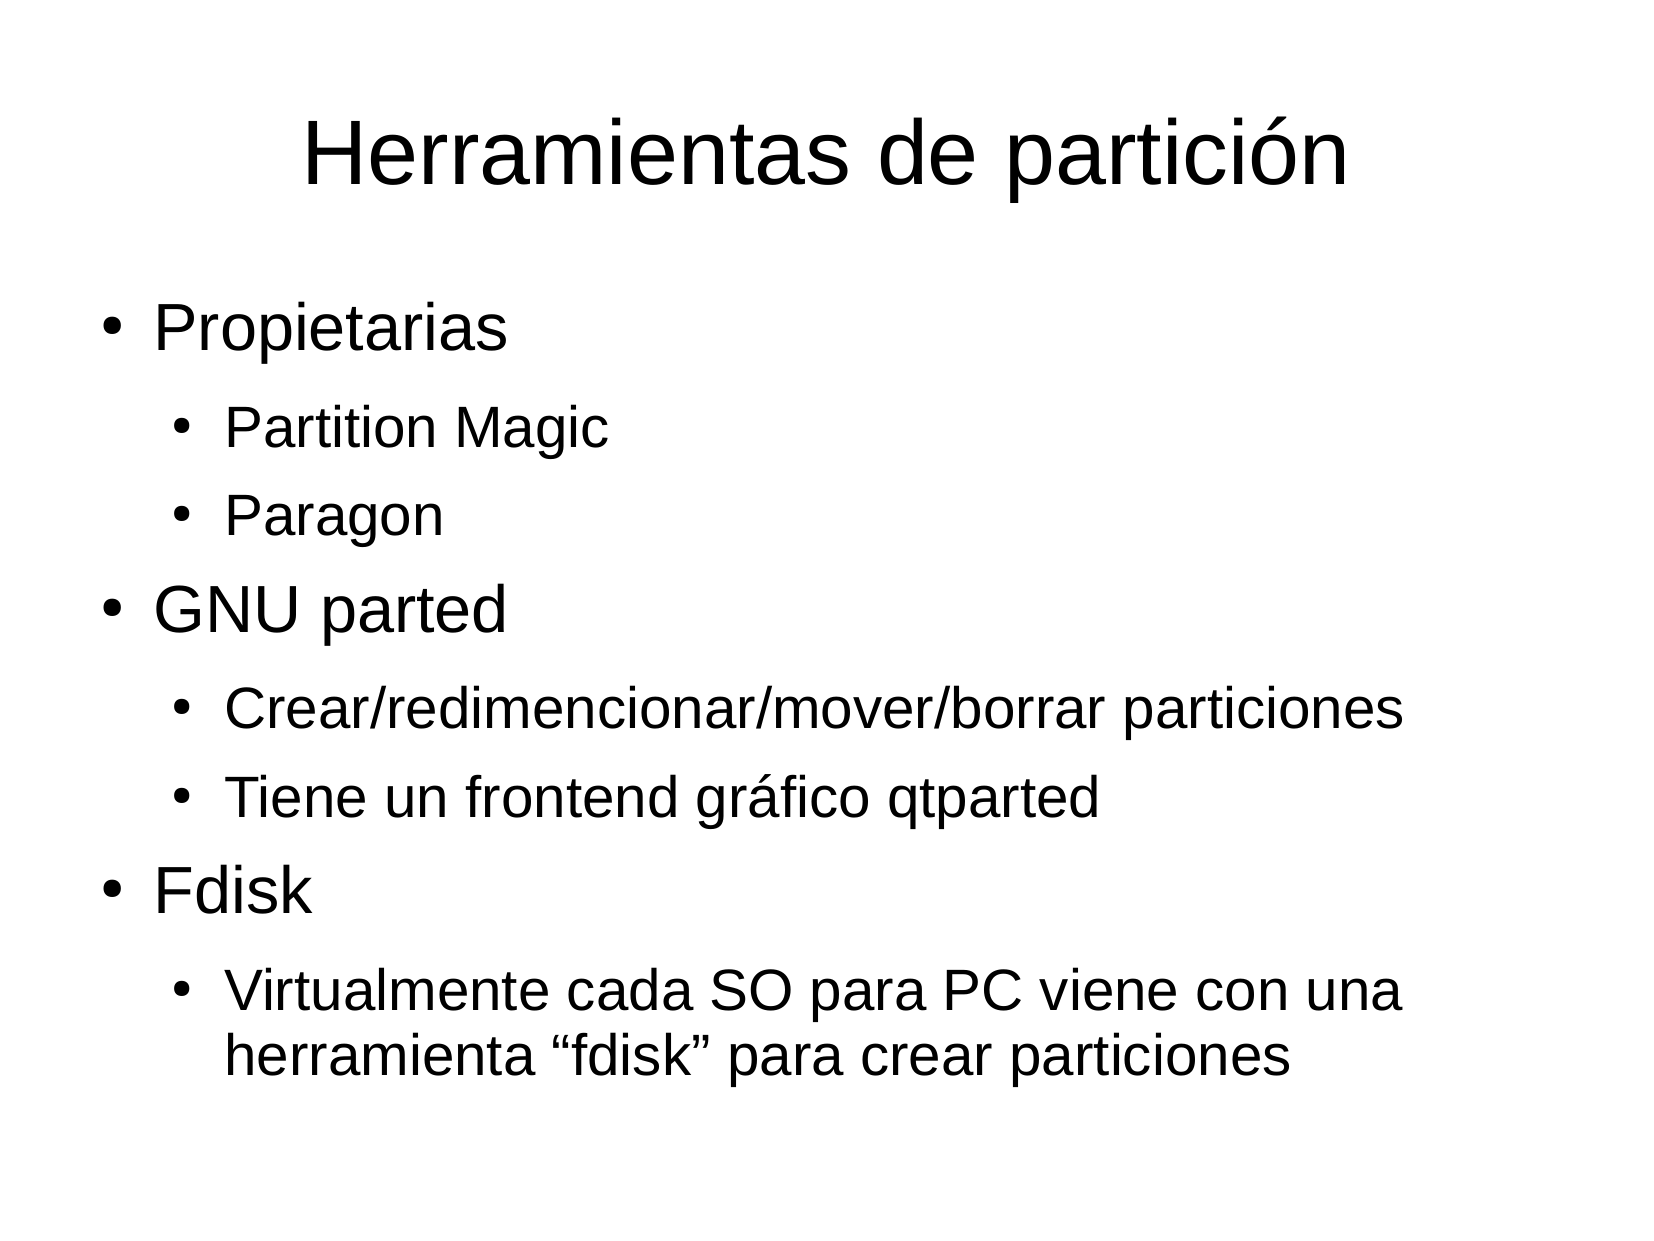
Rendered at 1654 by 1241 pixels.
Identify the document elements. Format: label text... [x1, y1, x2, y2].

list Propietarias Partition Magic Paragon GNU parted Crear/redimencionar/mover/borrar particiones Tiene un frontend gráfico qtparted Fdisk Virtualmente cada SO para PC viene con una herramienta “fdisk” para crear particiones [82, 290, 1571, 1109]
title Herramientas de partición [82, 49, 1571, 257]
